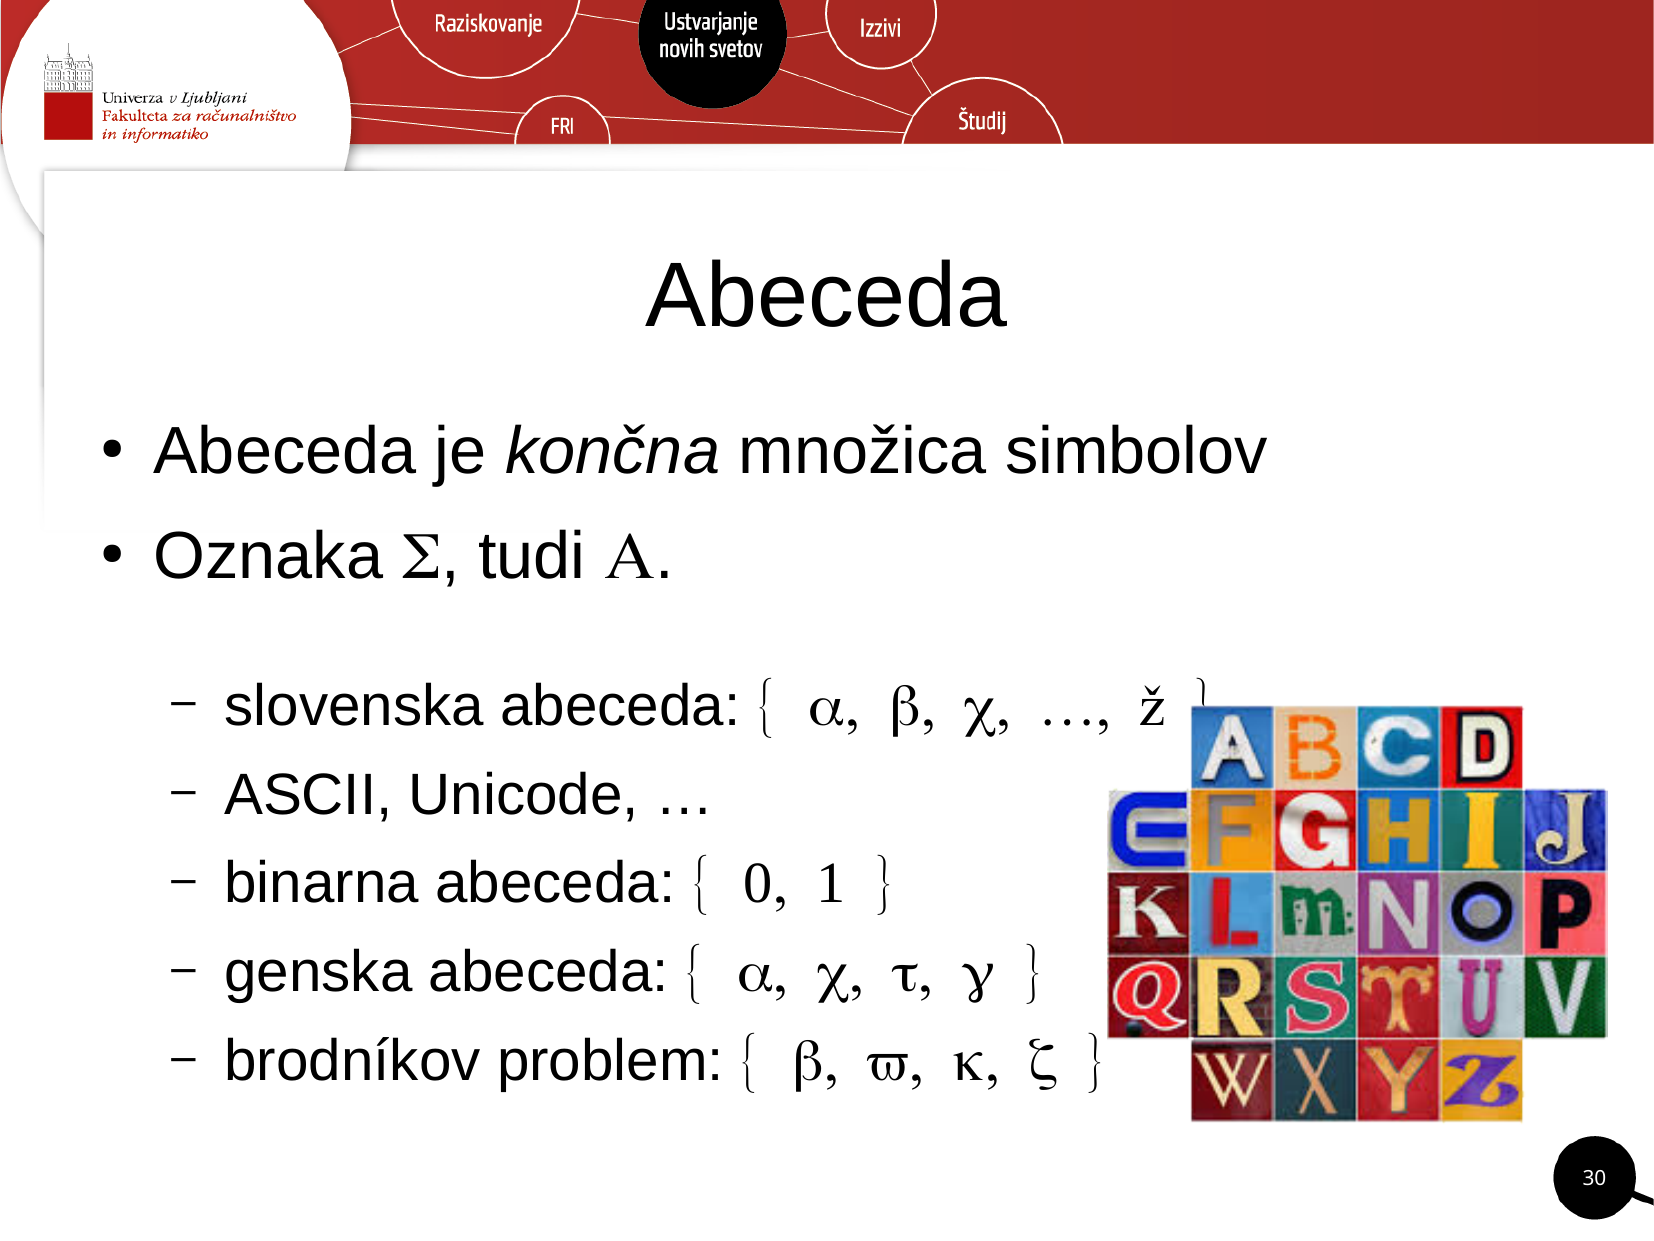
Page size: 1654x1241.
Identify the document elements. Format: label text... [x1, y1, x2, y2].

title Abeceda [82, 191, 1571, 399]
picture [0, 0, 1654, 1241]
list Abeceda je končna množica simbolov Oznaka Σ, tudi A. slovenska abeceda: { a, b, c, …, ž } ASCII, Unicode, … binarna abeceda: { 0, 1 } genska abeceda: { a, c, t, g } brodníkov problem: { b, v, k, z } [82, 413, 1538, 1108]
text_box <številka> [1553, 1145, 1636, 1212]
